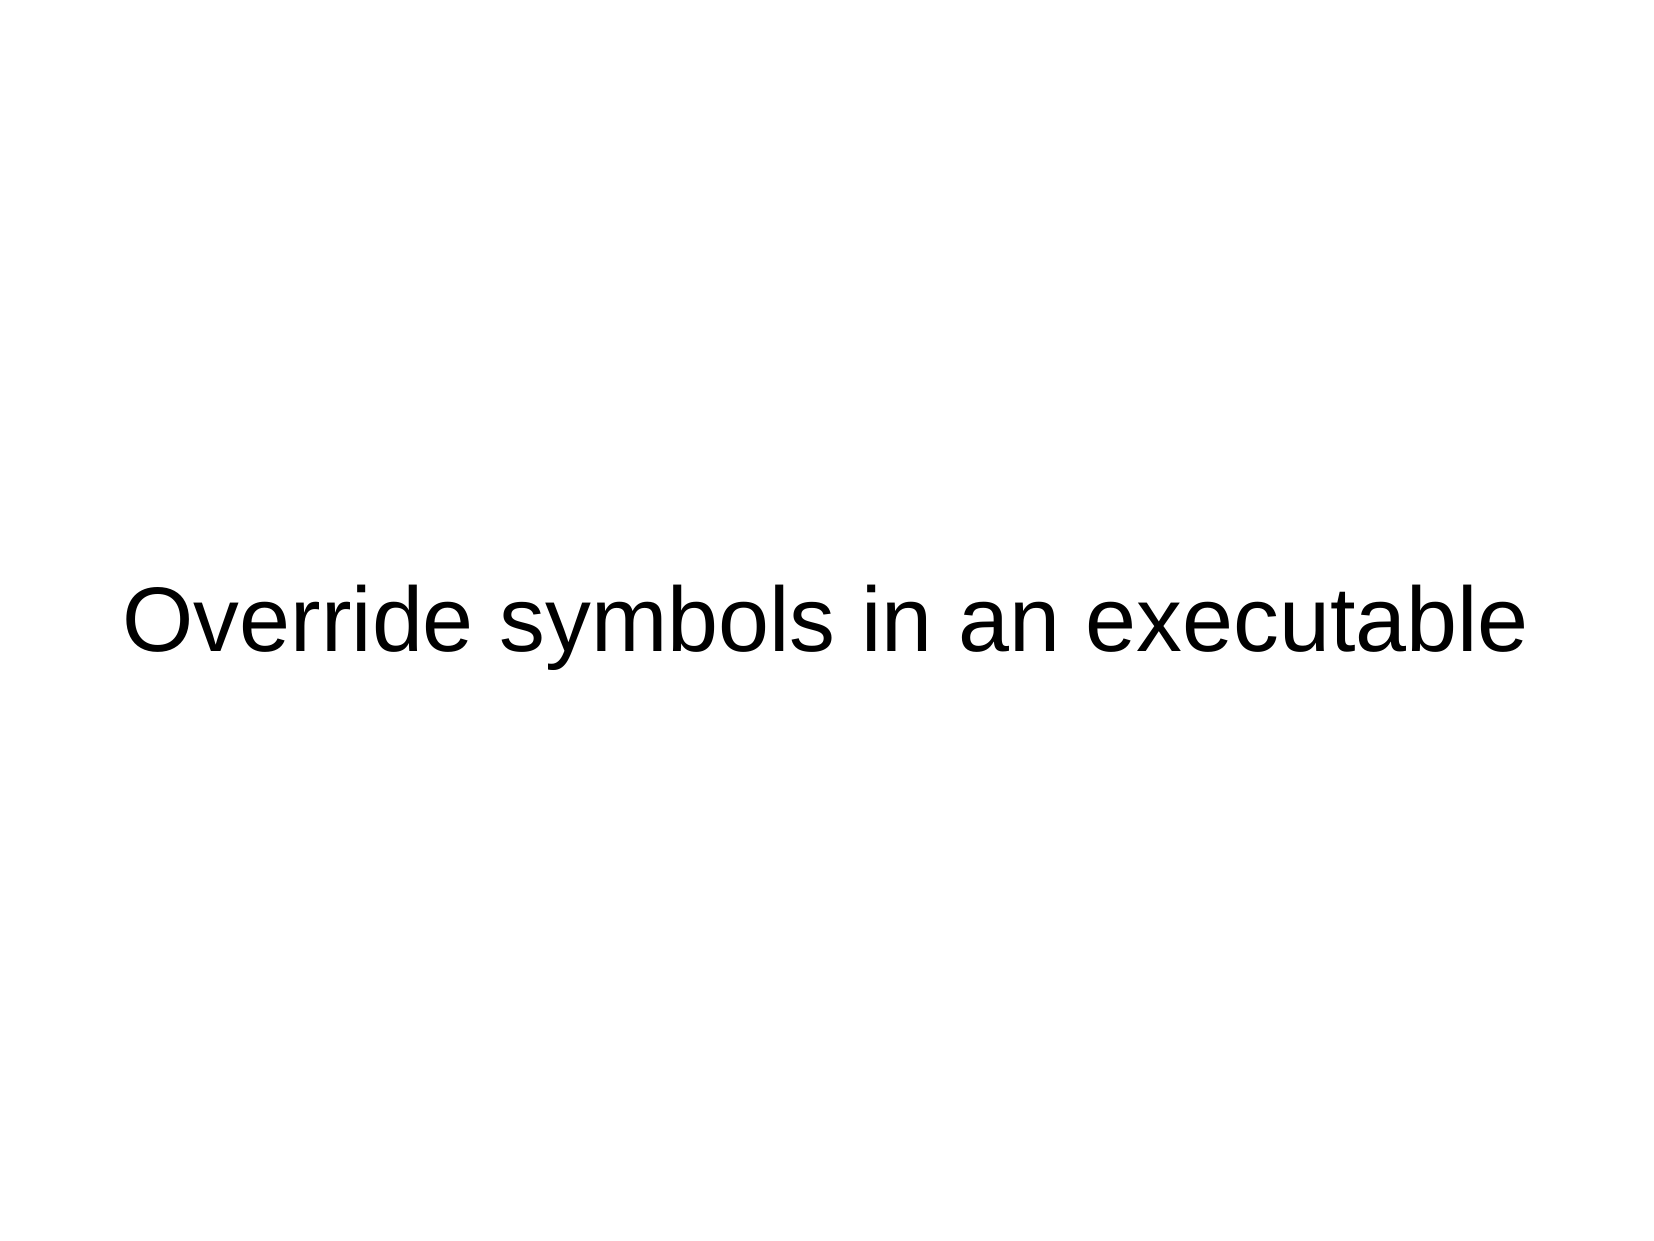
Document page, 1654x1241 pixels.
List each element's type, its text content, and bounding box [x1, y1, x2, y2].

title Override symbols in an executable [82, 523, 1571, 717]
